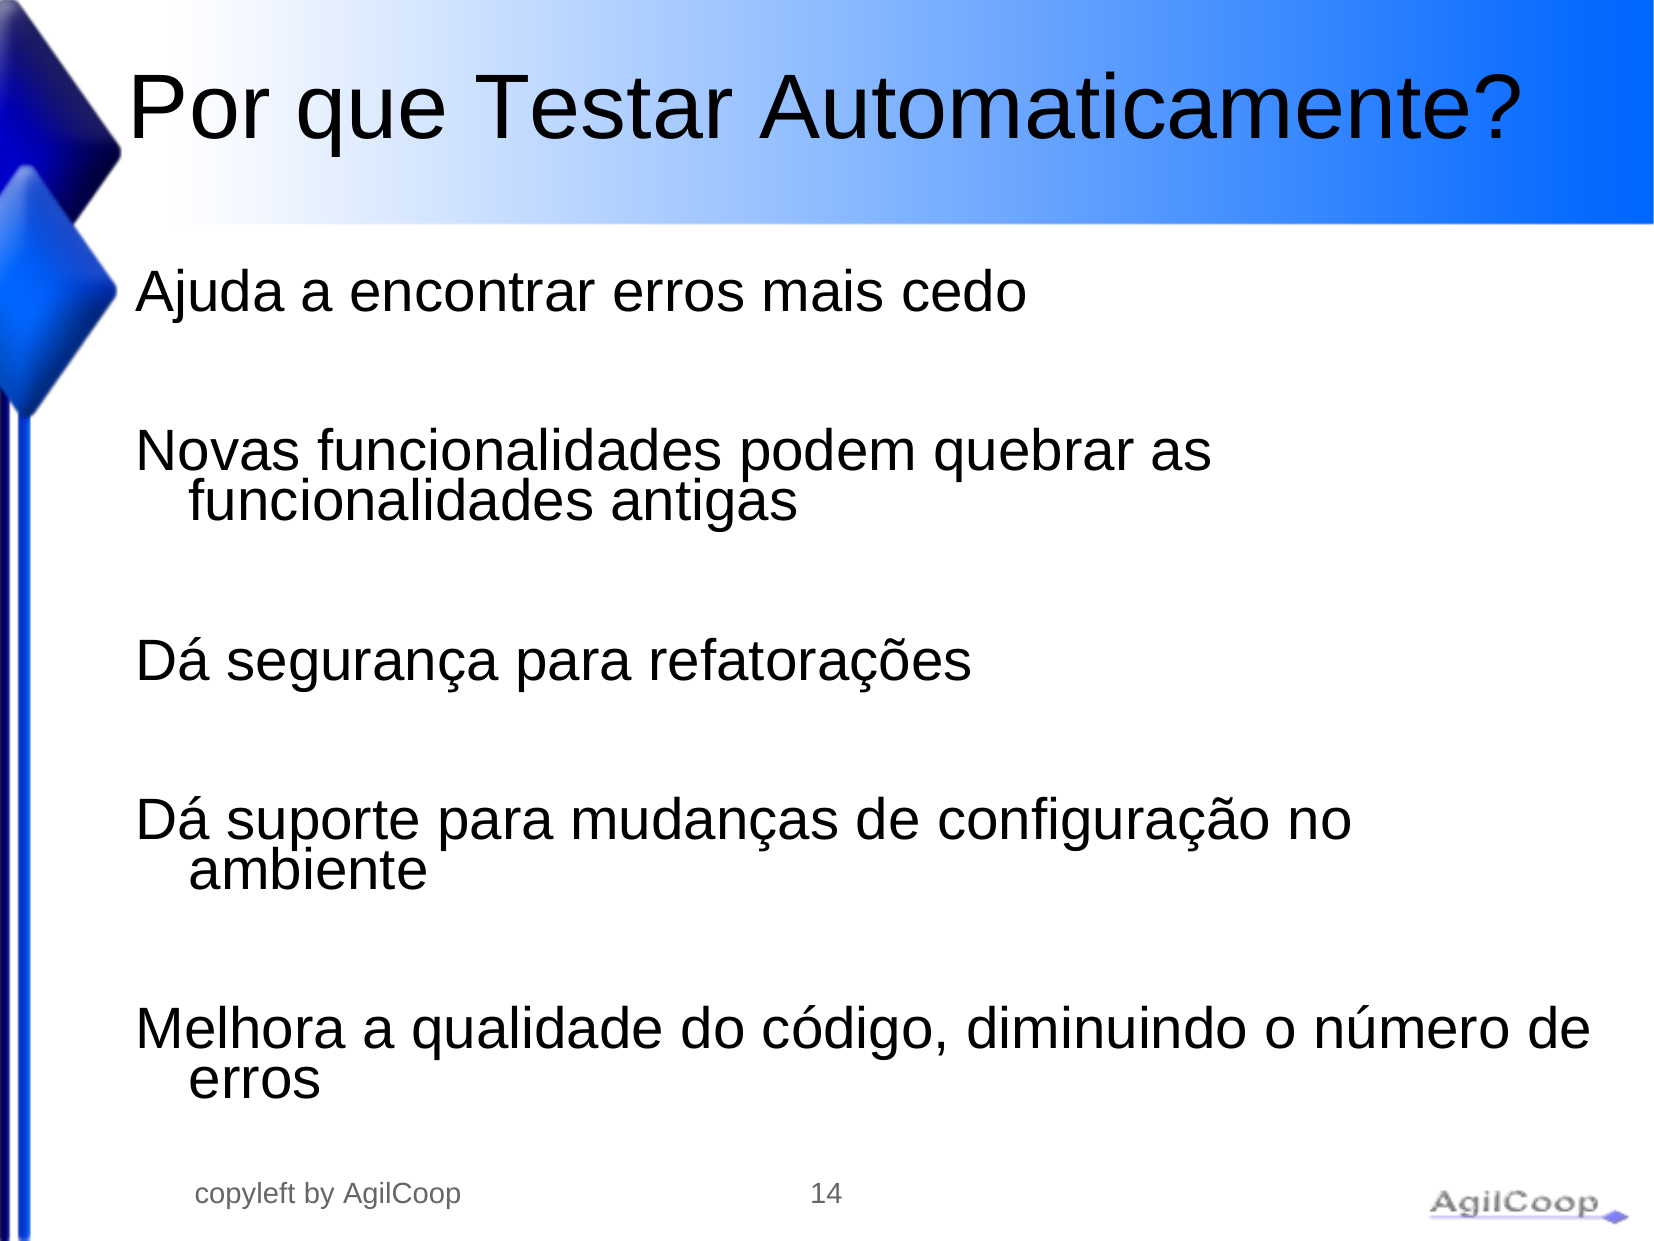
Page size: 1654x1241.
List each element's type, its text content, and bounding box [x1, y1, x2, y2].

title Por que Testar Automaticamente? [82, 60, 1571, 163]
picture [0, 0, 1654, 1241]
list Ajuda a encontrar erros mais cedo Novas funcionalidades podem quebrar as funcionalidades antigas Dá segurança para refatorações Dá suporte para mudanças de configuração no ambiente Melhora a qualidade do código, diminuindo o número de erros [118, 271, 1607, 1157]
